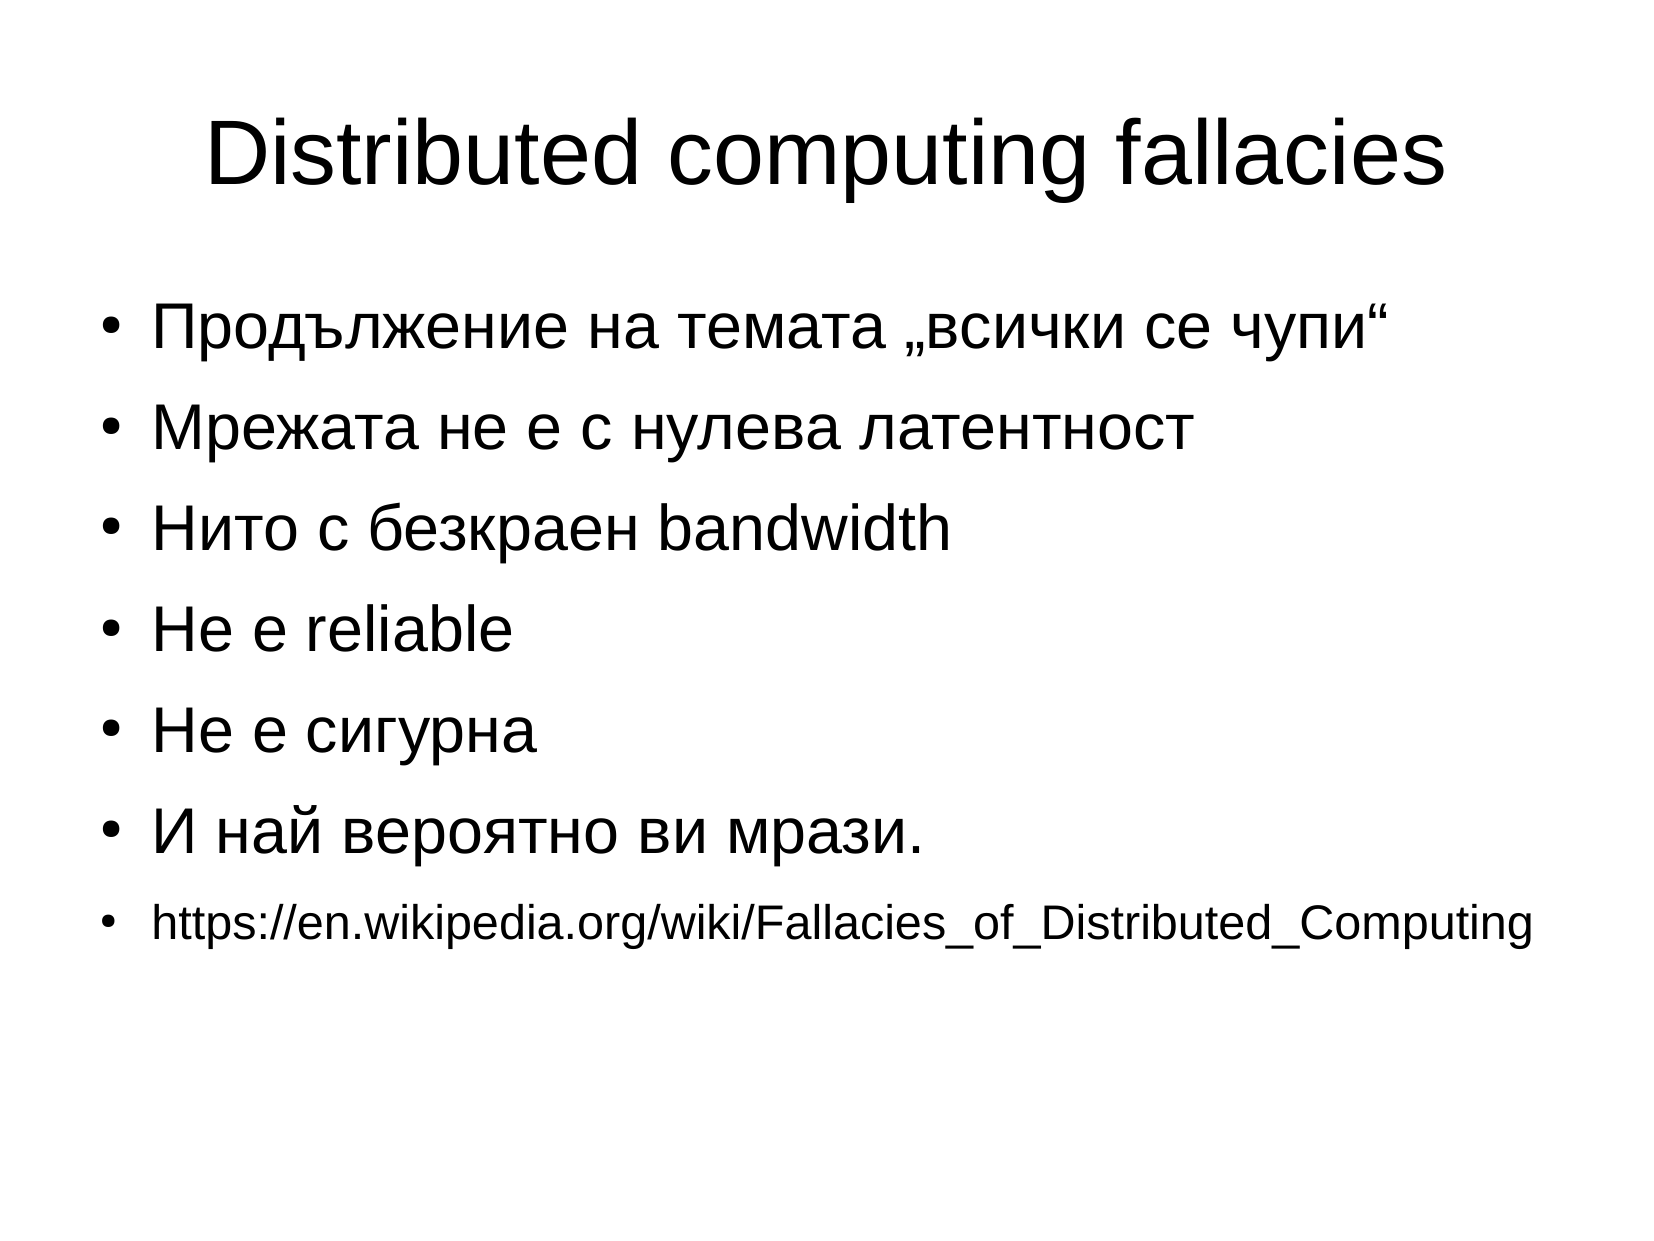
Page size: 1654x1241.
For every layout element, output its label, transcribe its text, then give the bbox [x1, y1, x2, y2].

list Продължение на темата „всички се чупи“ Мрежата не е с нулева латентност Нито с безкраен bandwidth Не е reliable Не е сигурна И най вероятно ви мрази. https://en.wikipedia.org/wiki/Fallacies_of_Distributed_Computing [82, 290, 1538, 1010]
title Distributed computing fallacies [82, 49, 1571, 257]
